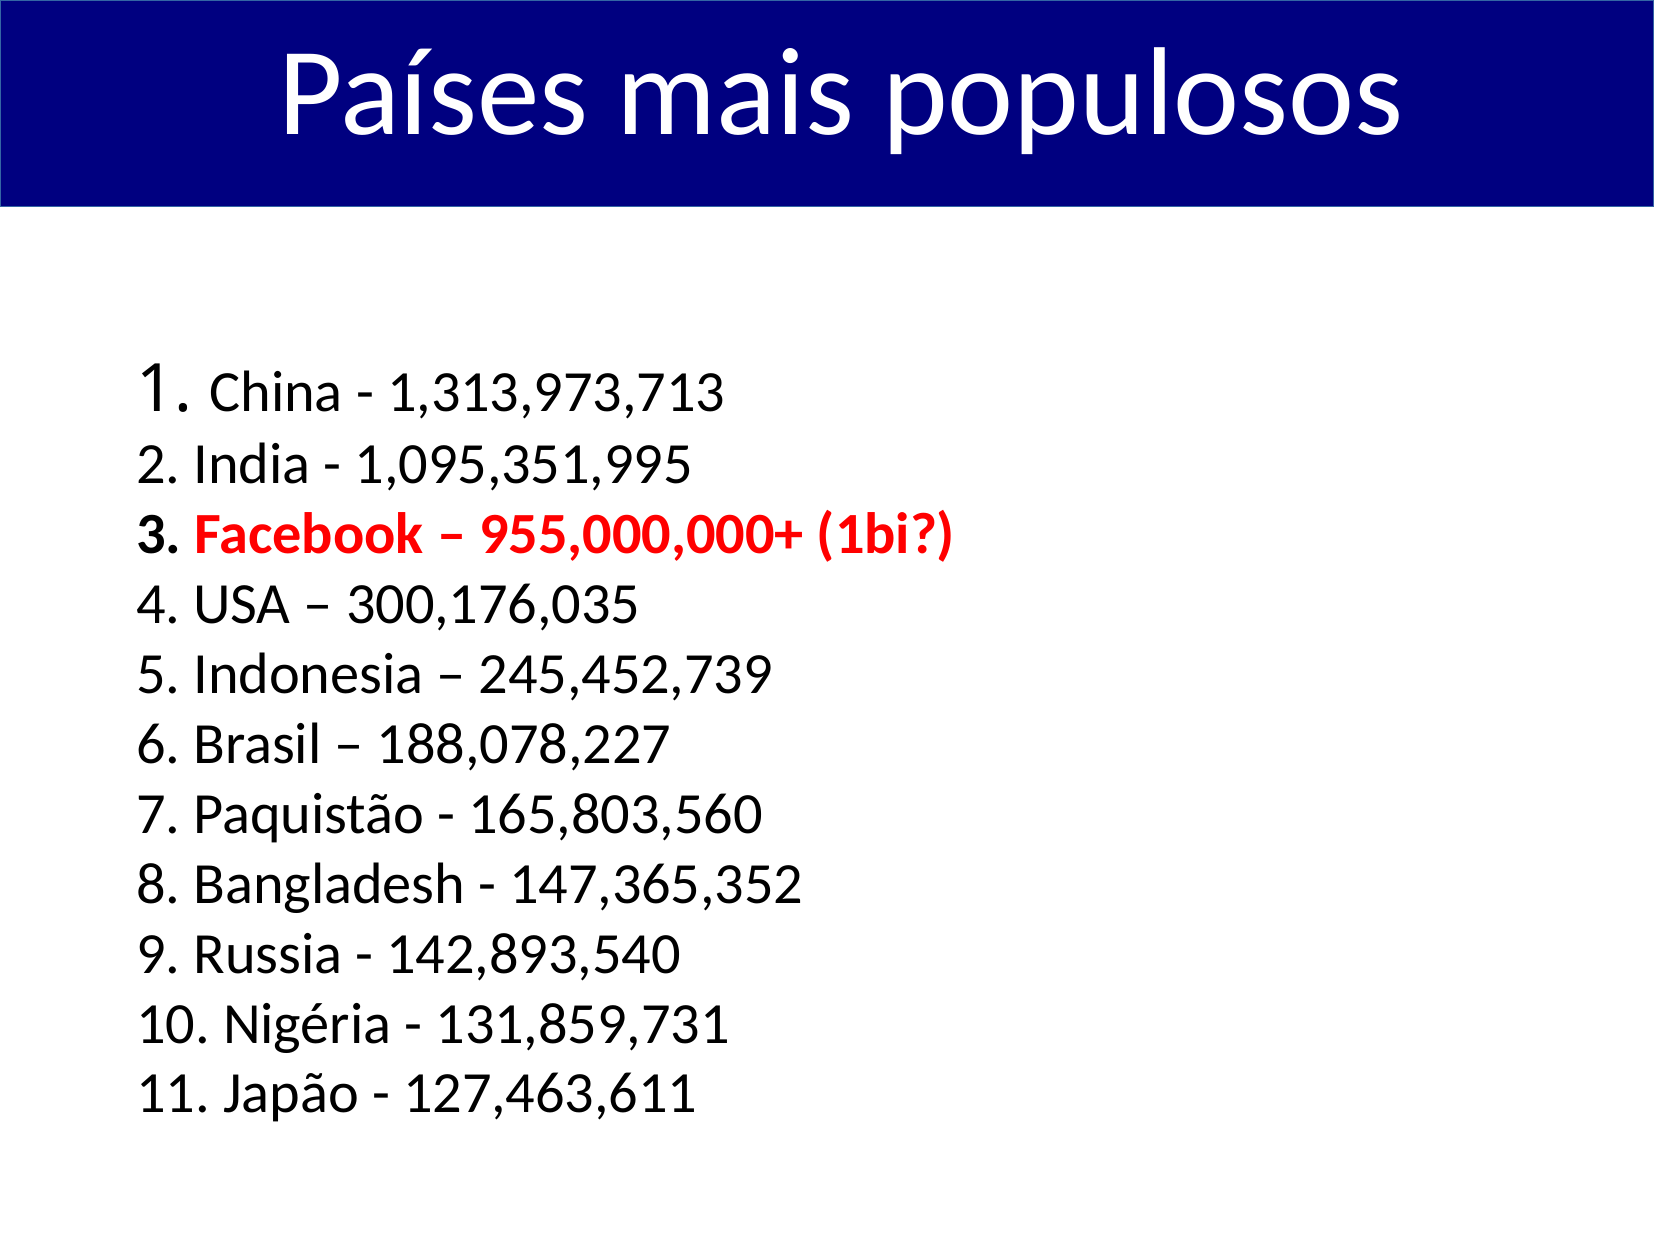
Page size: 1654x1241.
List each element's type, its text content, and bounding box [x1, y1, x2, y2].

title Países mais populosos [0, 0, 1654, 207]
text_box China - 1,313,973,713 India - 1,095,351,995 Facebook – 955,000,000+ (1bi?) USA – 300,176,035 Indonesia – 245,452,739 Brasil – 188,078,227 Paquistão - 165,803,560 Bangladesh - 147,365,352 Russia - 142,893,540 Nigéria - 131,859,731 Japão - 127,463,611 [121, 337, 1560, 1137]
